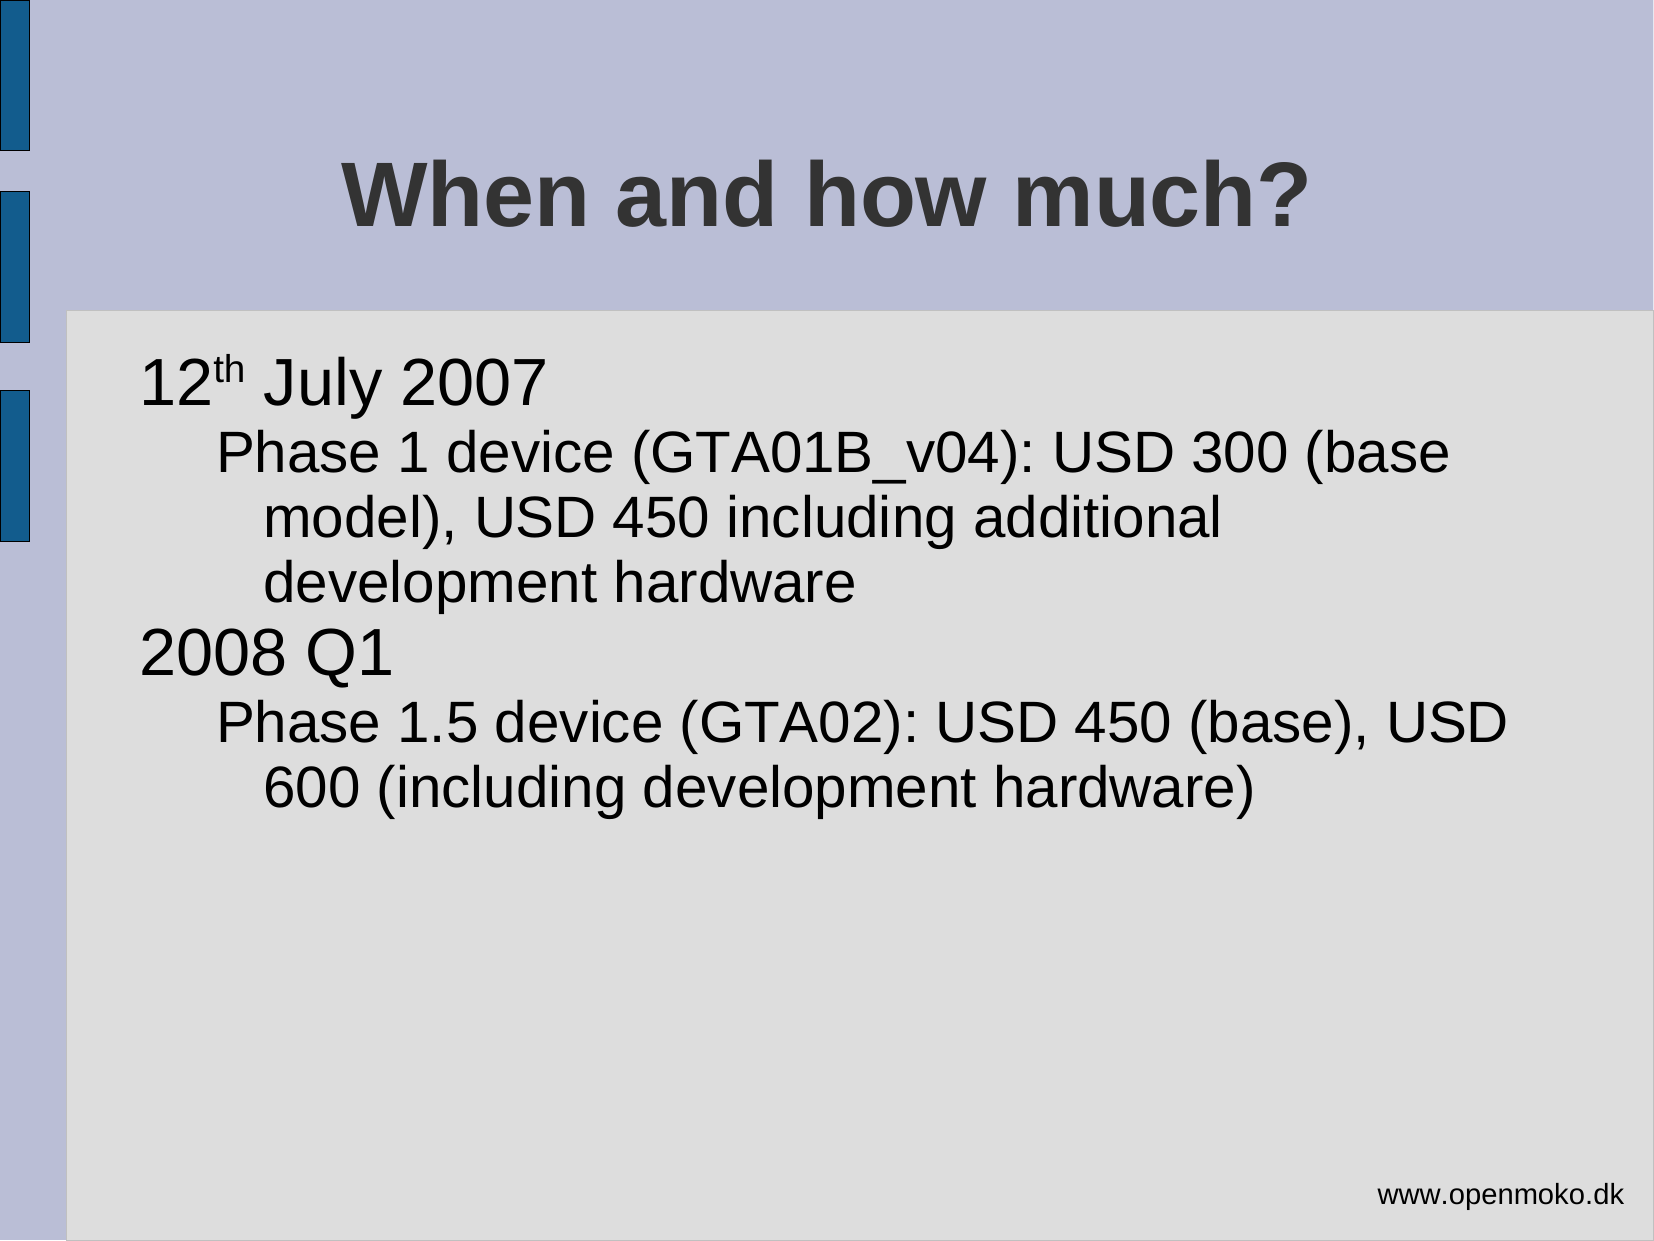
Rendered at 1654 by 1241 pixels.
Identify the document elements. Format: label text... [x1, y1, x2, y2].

title When and how much? [121, 91, 1534, 299]
list 12th July 2007 Phase 1 device (GTA01B_v04): USD 300 (base model), USD 450 including additional development hardware 2008 Q1 Phase 1.5 device (GTA02): USD 450 (base), USD 600 (including development hardware) [121, 344, 1534, 1127]
